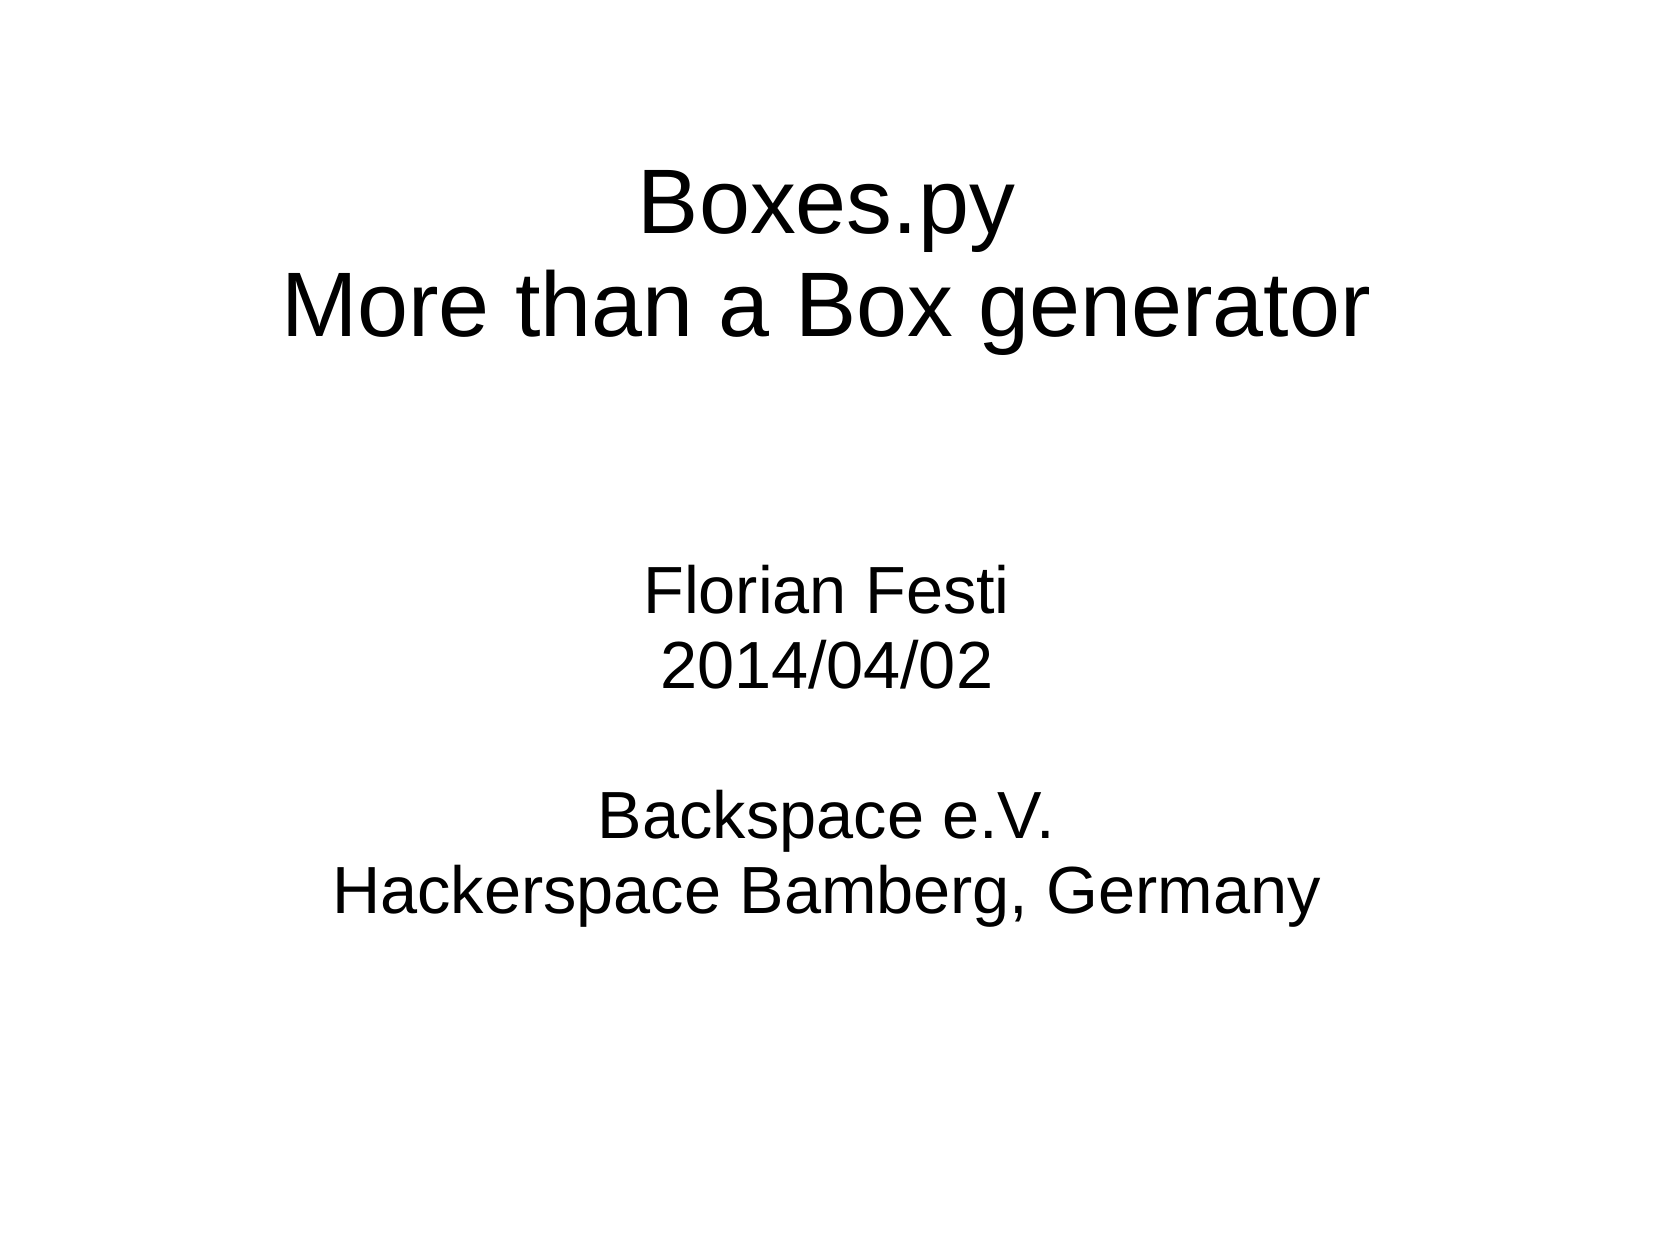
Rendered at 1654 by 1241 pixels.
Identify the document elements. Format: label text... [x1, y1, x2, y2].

title Boxes.py More than a Box generator [82, 149, 1571, 357]
subtitle Florian Festi 2014/04/02 Backspace e.V. Hackerspace Bamberg, Germany [82, 380, 1571, 1101]
